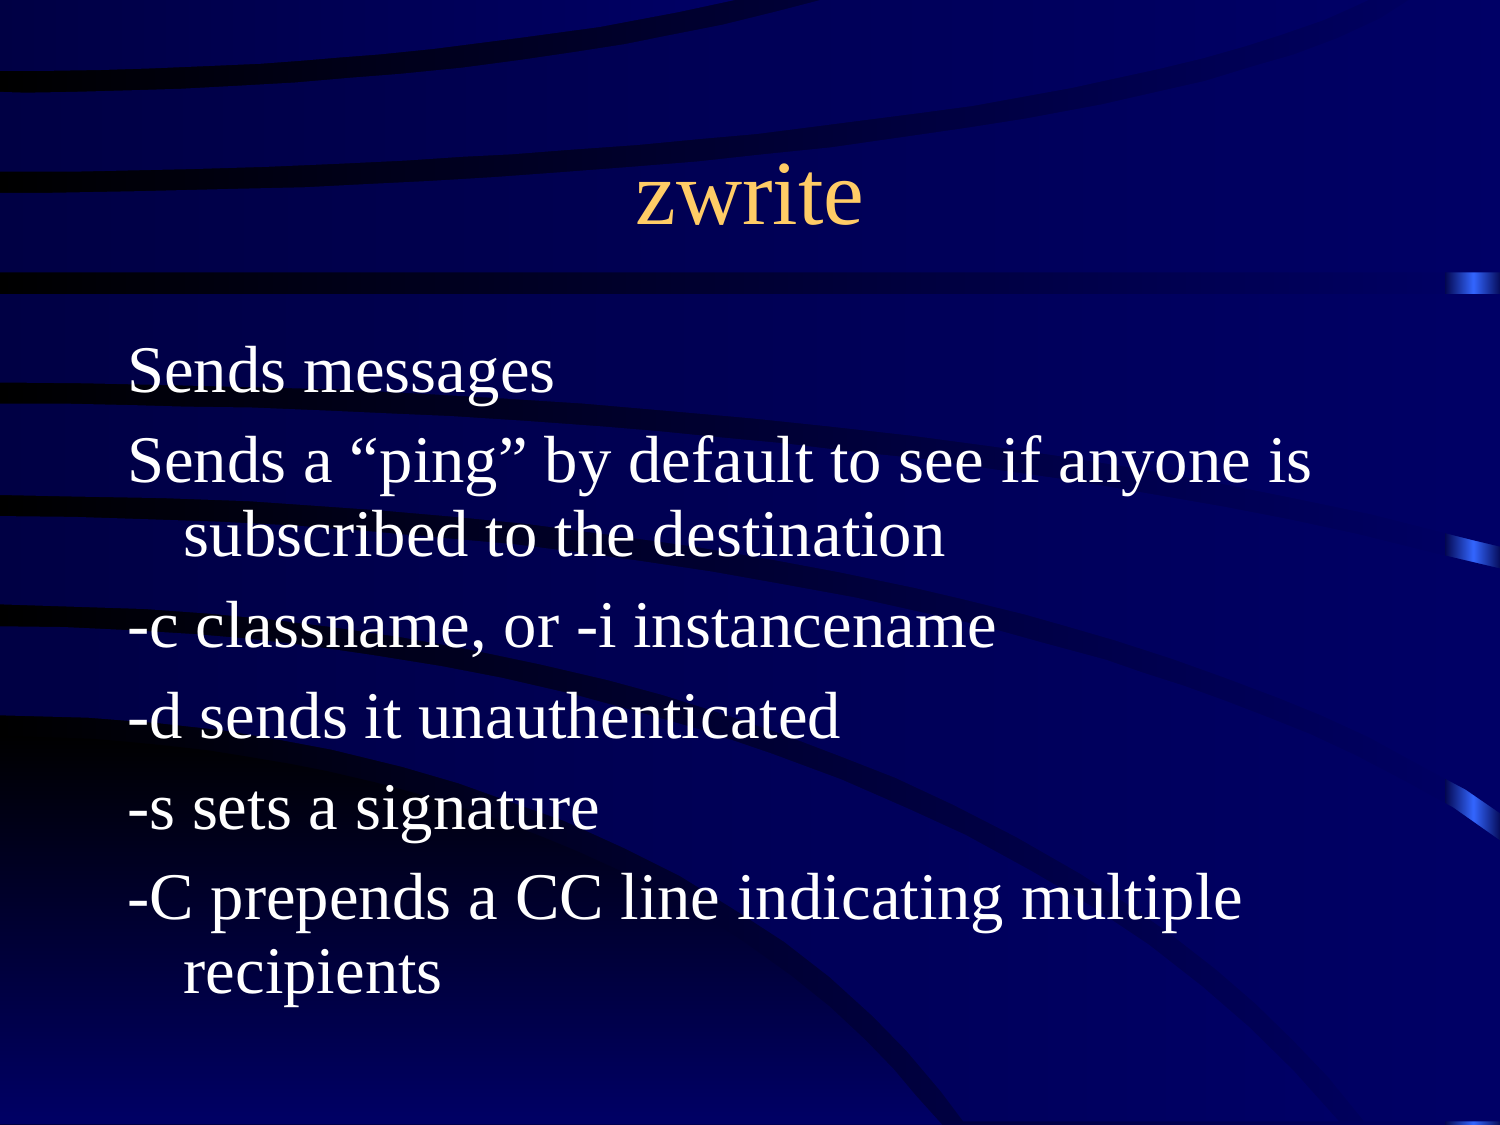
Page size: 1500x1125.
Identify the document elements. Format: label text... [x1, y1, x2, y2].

list Sends messages Sends a “ping” by default to see if anyone is subscribed to the destination -c classname, or -i instancename -d sends it unauthenticated -s sets a signature -C prepends a CC line indicating multiple recipients [112, 324, 1388, 1017]
title zwrite [112, 99, 1388, 288]
